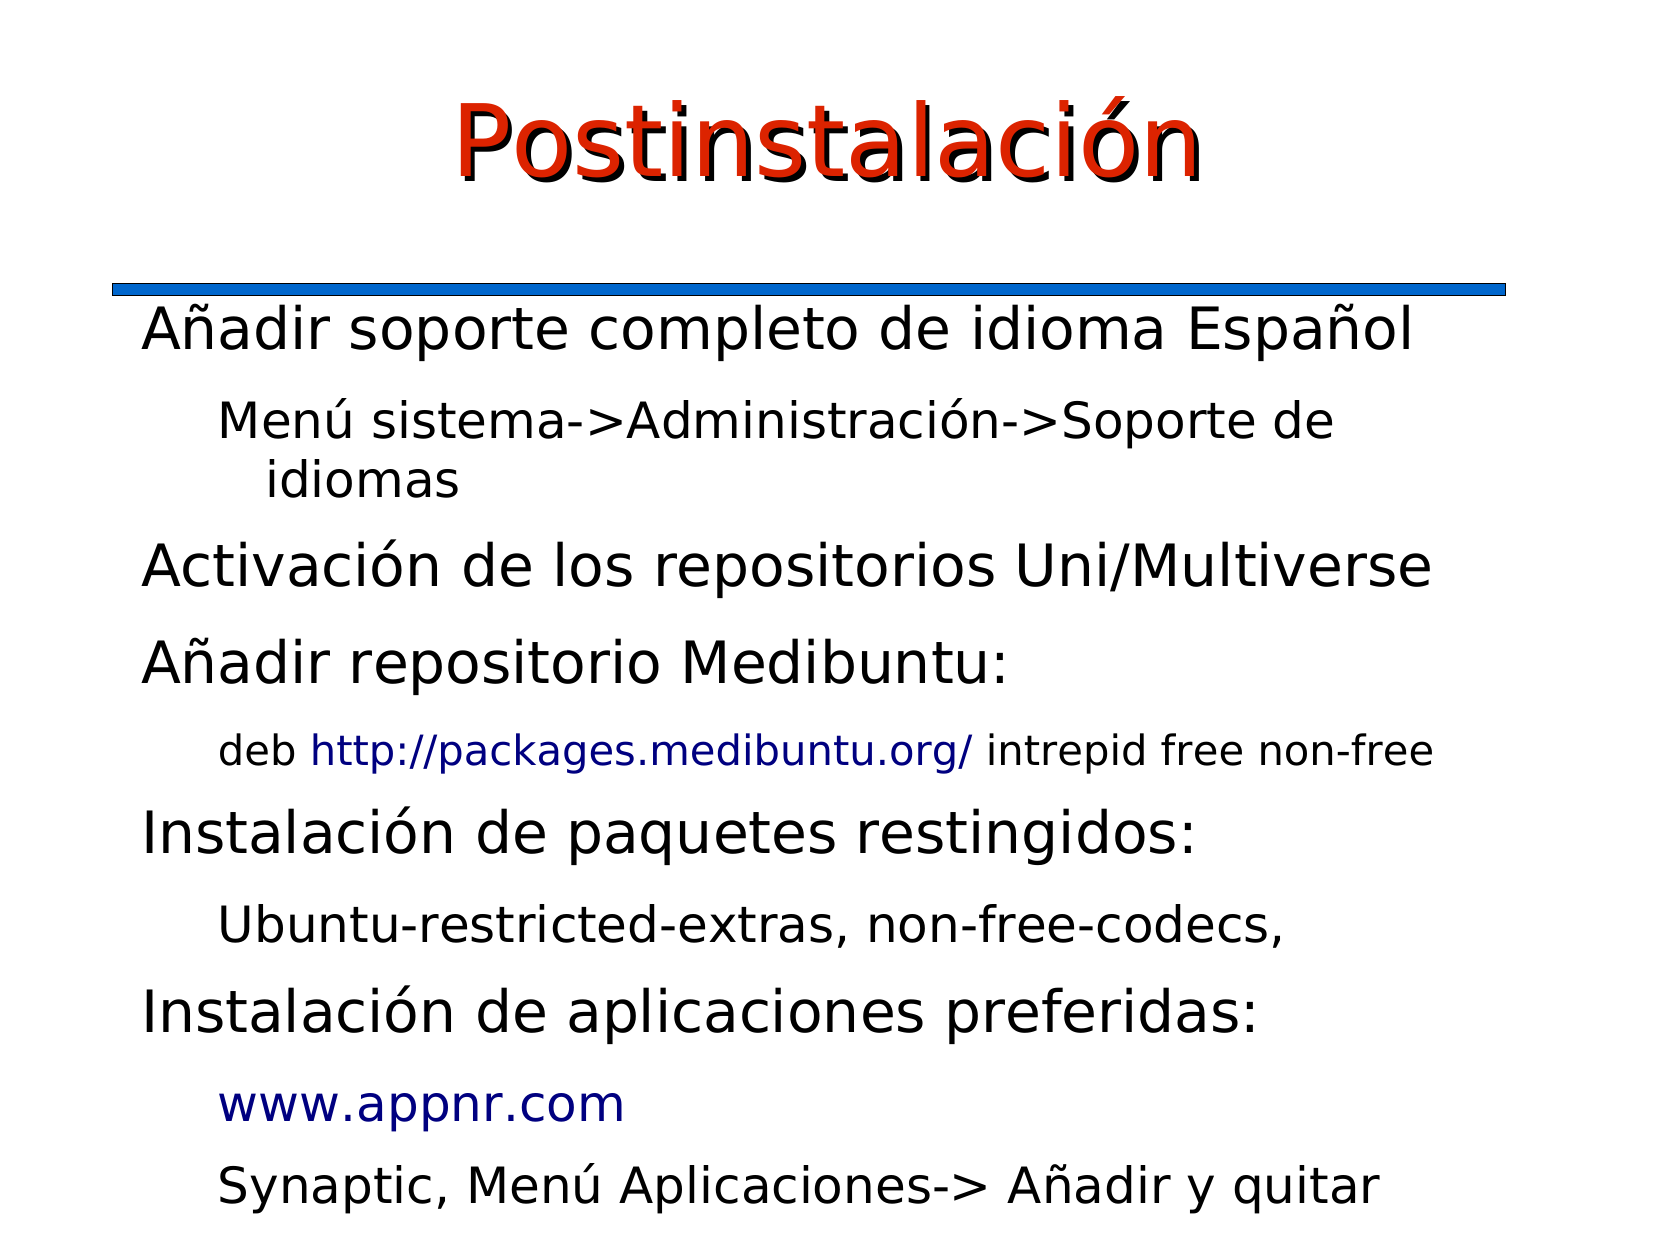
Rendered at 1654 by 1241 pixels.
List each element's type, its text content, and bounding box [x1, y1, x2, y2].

list Añadir soporte completo de idioma Español Menú sistema->Administración->Soporte de idiomas Activación de los repositorios Uni/Multiverse Añadir repositorio Medibuntu: deb http://packages.medibuntu.org/ intrepid free non-free Instalación de paquetes restingidos: Ubuntu-restricted-extras, non-free-codecs, Instalación de aplicaciones preferidas: www.appnr.com Synaptic, Menú Aplicaciones-> Añadir y quitar [123, 295, 1536, 1216]
title Postinstalación [121, 37, 1534, 246]
